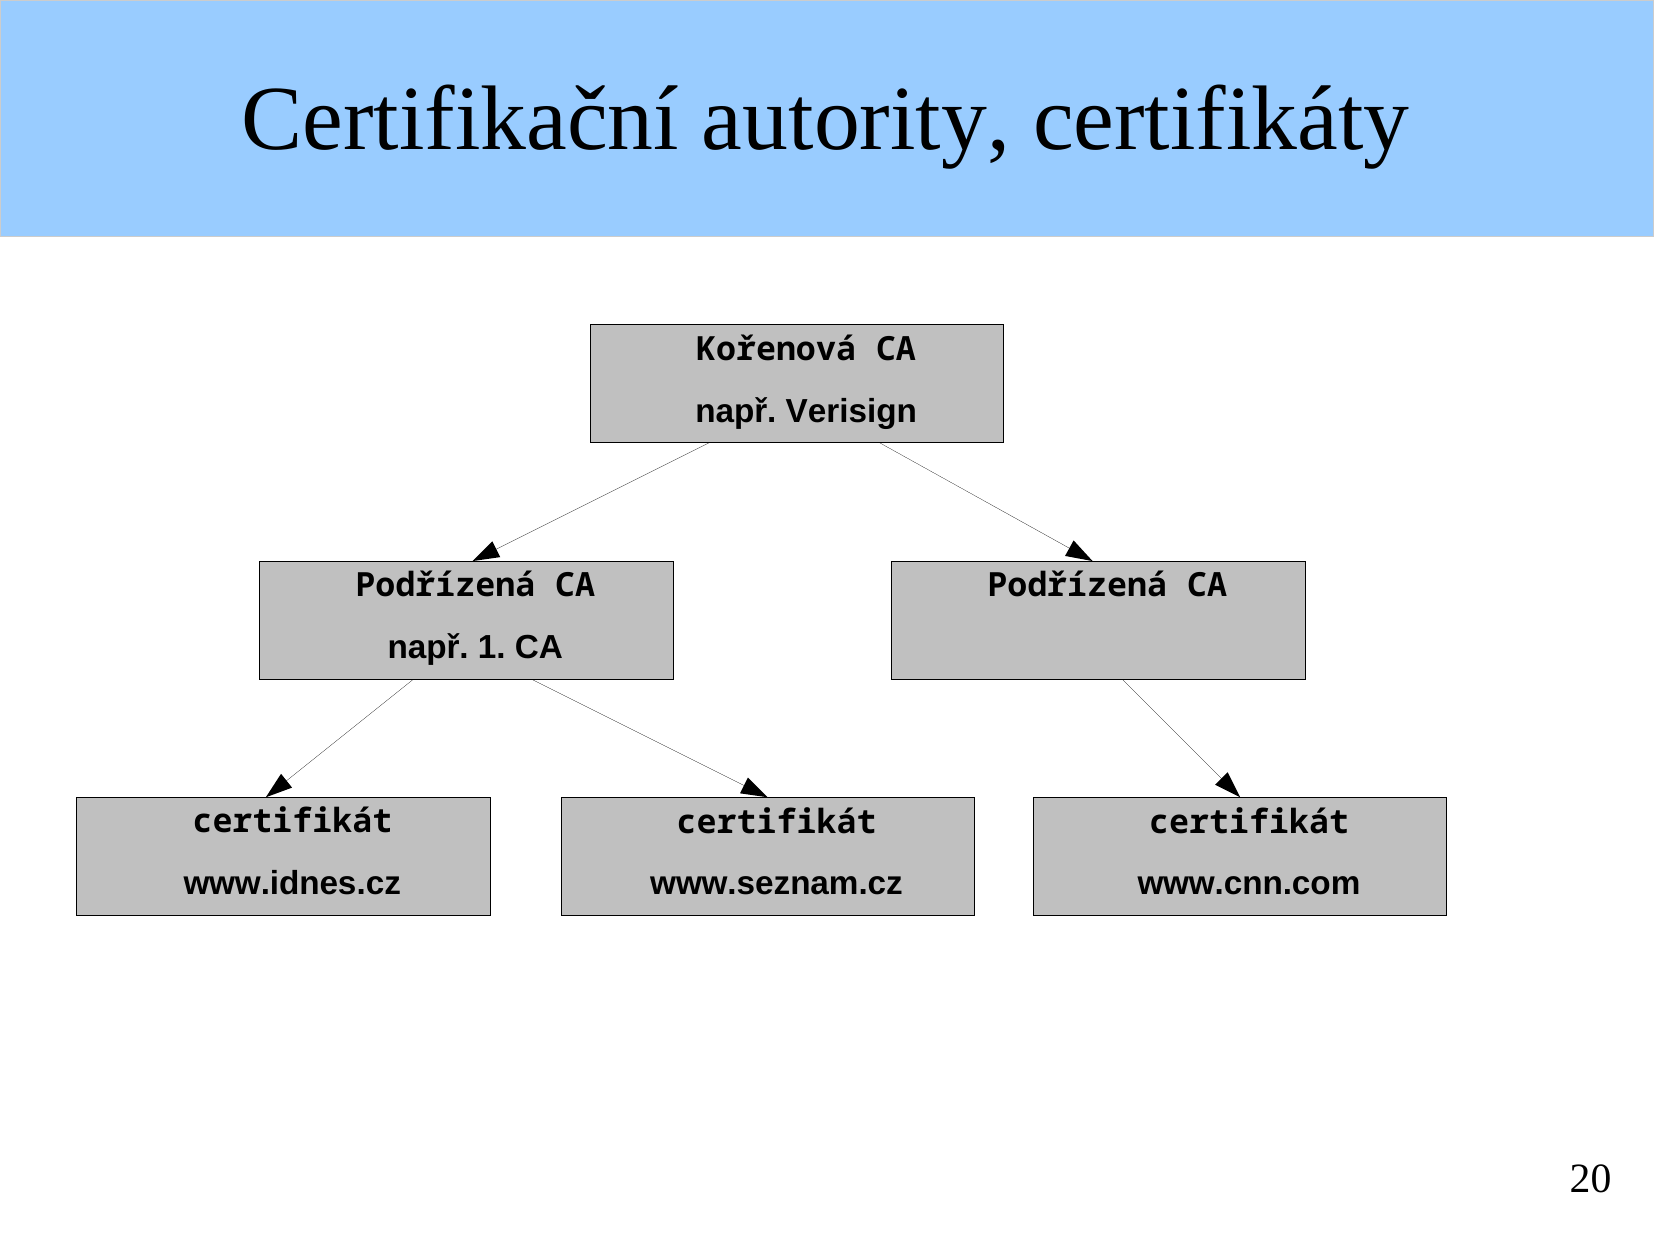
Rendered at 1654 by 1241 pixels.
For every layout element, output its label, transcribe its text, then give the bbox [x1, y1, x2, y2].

list certifikát www.seznam.cz [561, 797, 975, 916]
list certifikát www.idnes.cz [76, 797, 491, 916]
title Certifikační autority, certifikáty [0, 0, 1654, 237]
list Podřízená CA např. 1. CA [259, 561, 674, 680]
list Podřízená CA [891, 561, 1306, 680]
list certifikát www.cnn.com [1033, 797, 1447, 916]
list Kořenová CA např. Verisign [590, 324, 1004, 443]
